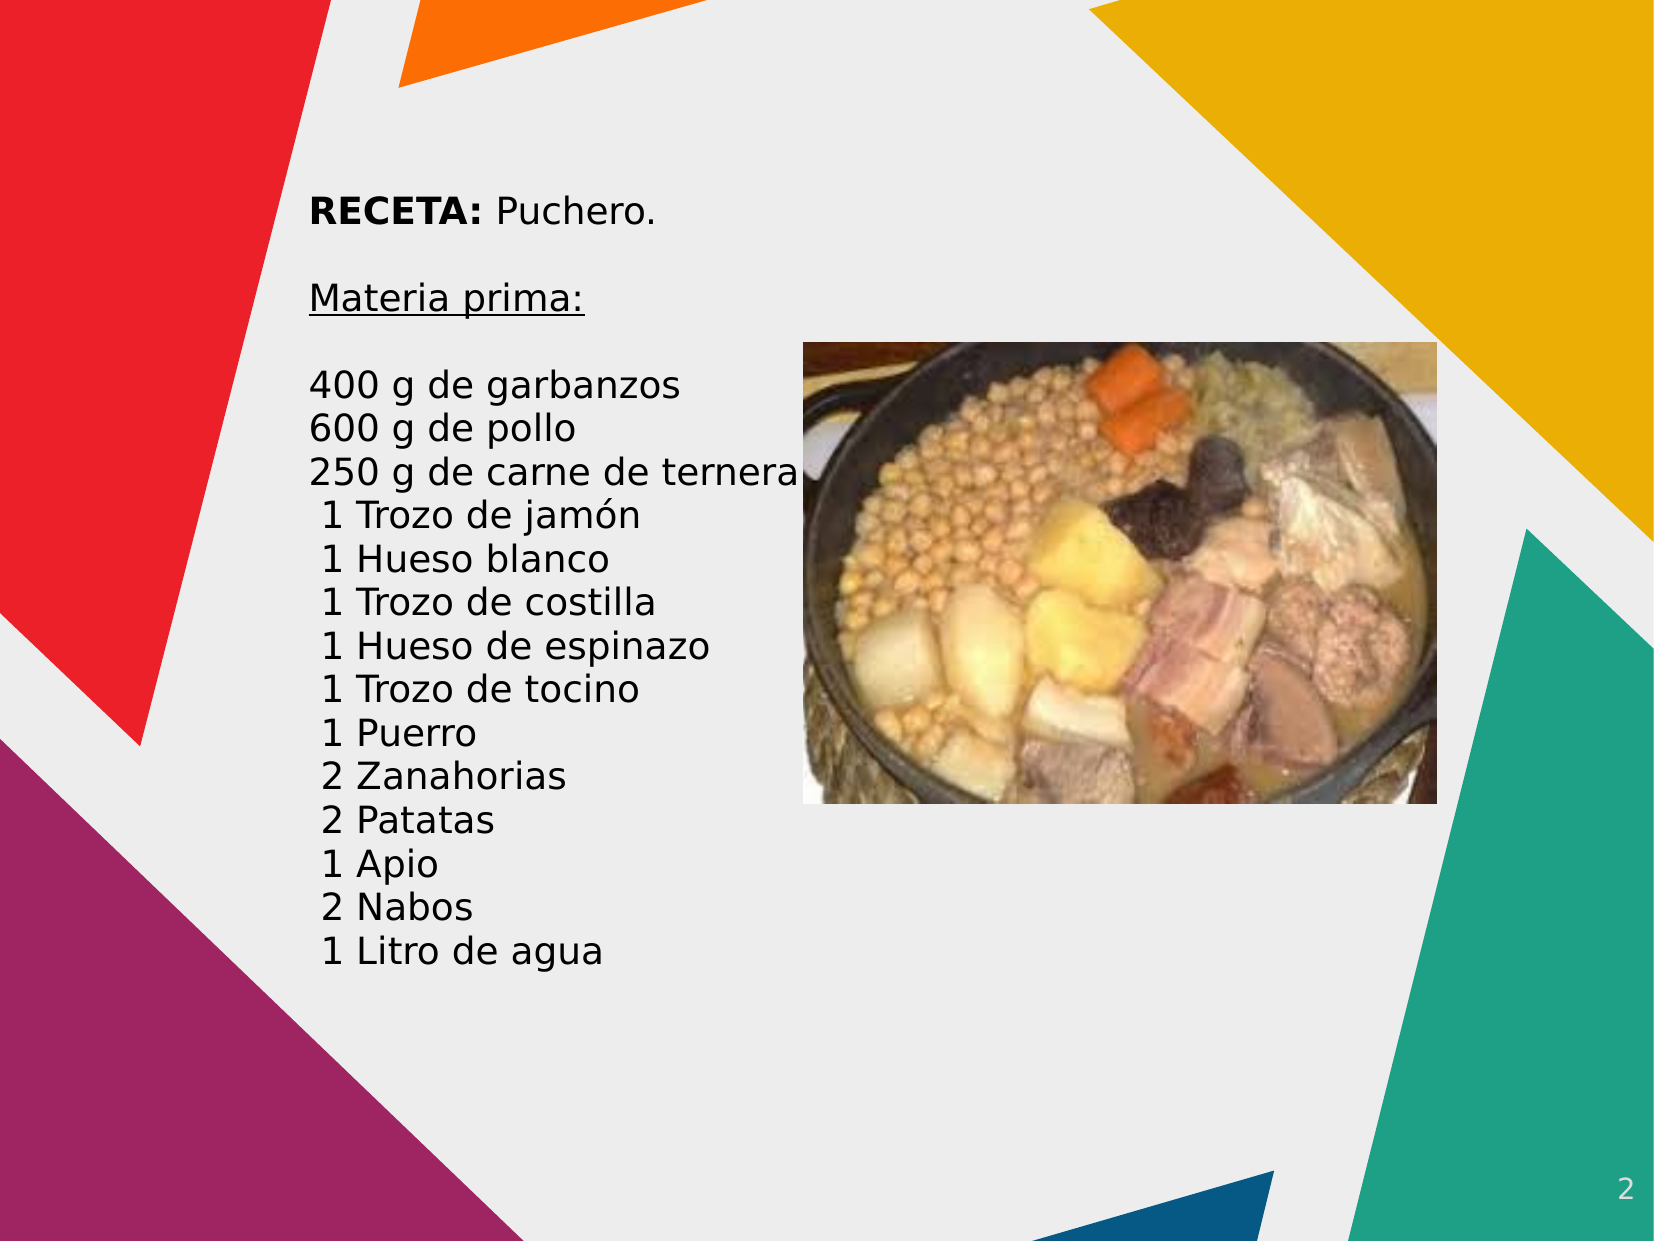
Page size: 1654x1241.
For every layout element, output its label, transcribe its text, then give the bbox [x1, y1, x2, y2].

text_box RECETA: Puchero. Materia prima: 400 g de garbanzos 600 g de pollo 250 g de carne de ternera 1 Trozo de jamón 1 Hueso blanco 1 Trozo de costilla 1 Hueso de espinazo 1 Trozo de tocino 1 Puerro 2 Zanahorias 2 Patatas 1 Apio 2 Nabos 1 Litro de agua [293, 182, 827, 981]
picture [803, 342, 1437, 804]
